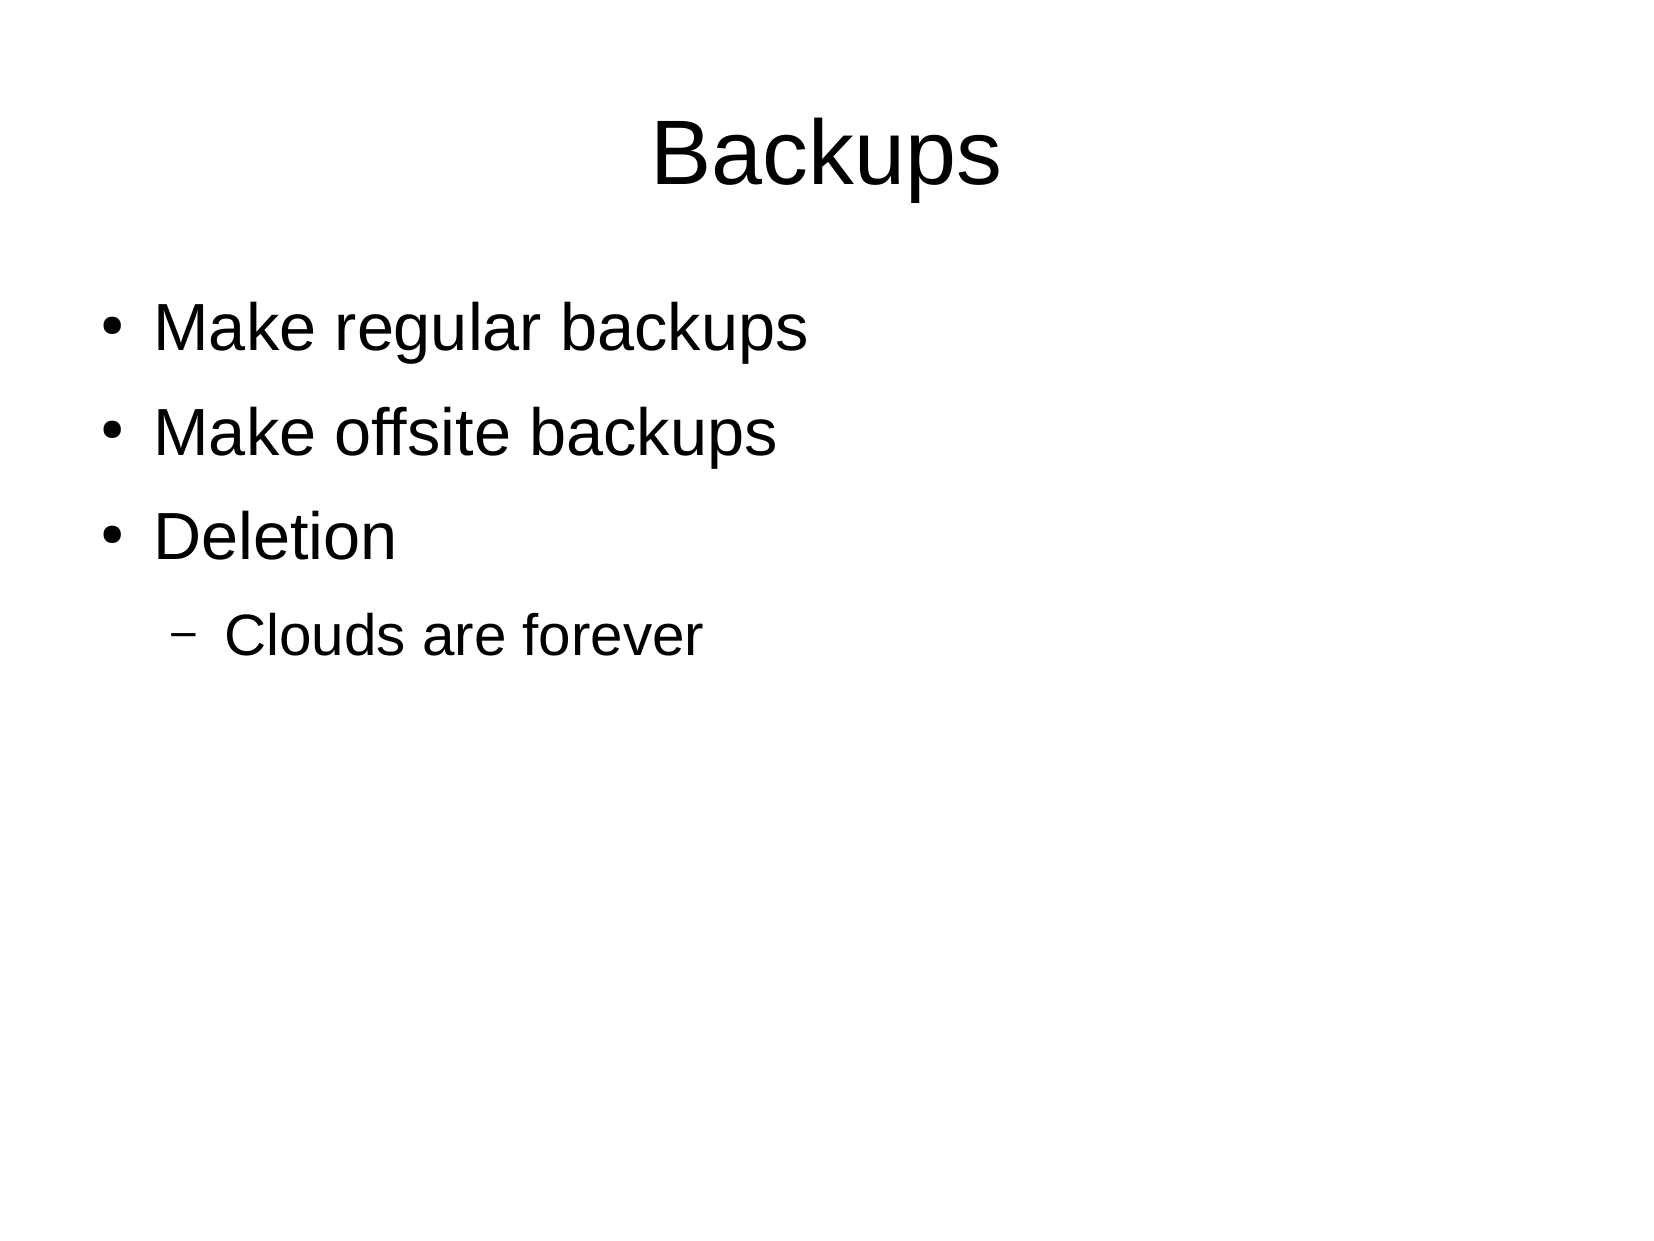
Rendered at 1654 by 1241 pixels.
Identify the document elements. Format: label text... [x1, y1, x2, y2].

title Backups [82, 49, 1571, 257]
list Make regular backups Make offsite backups Deletion Clouds are forever [82, 290, 1538, 1010]
